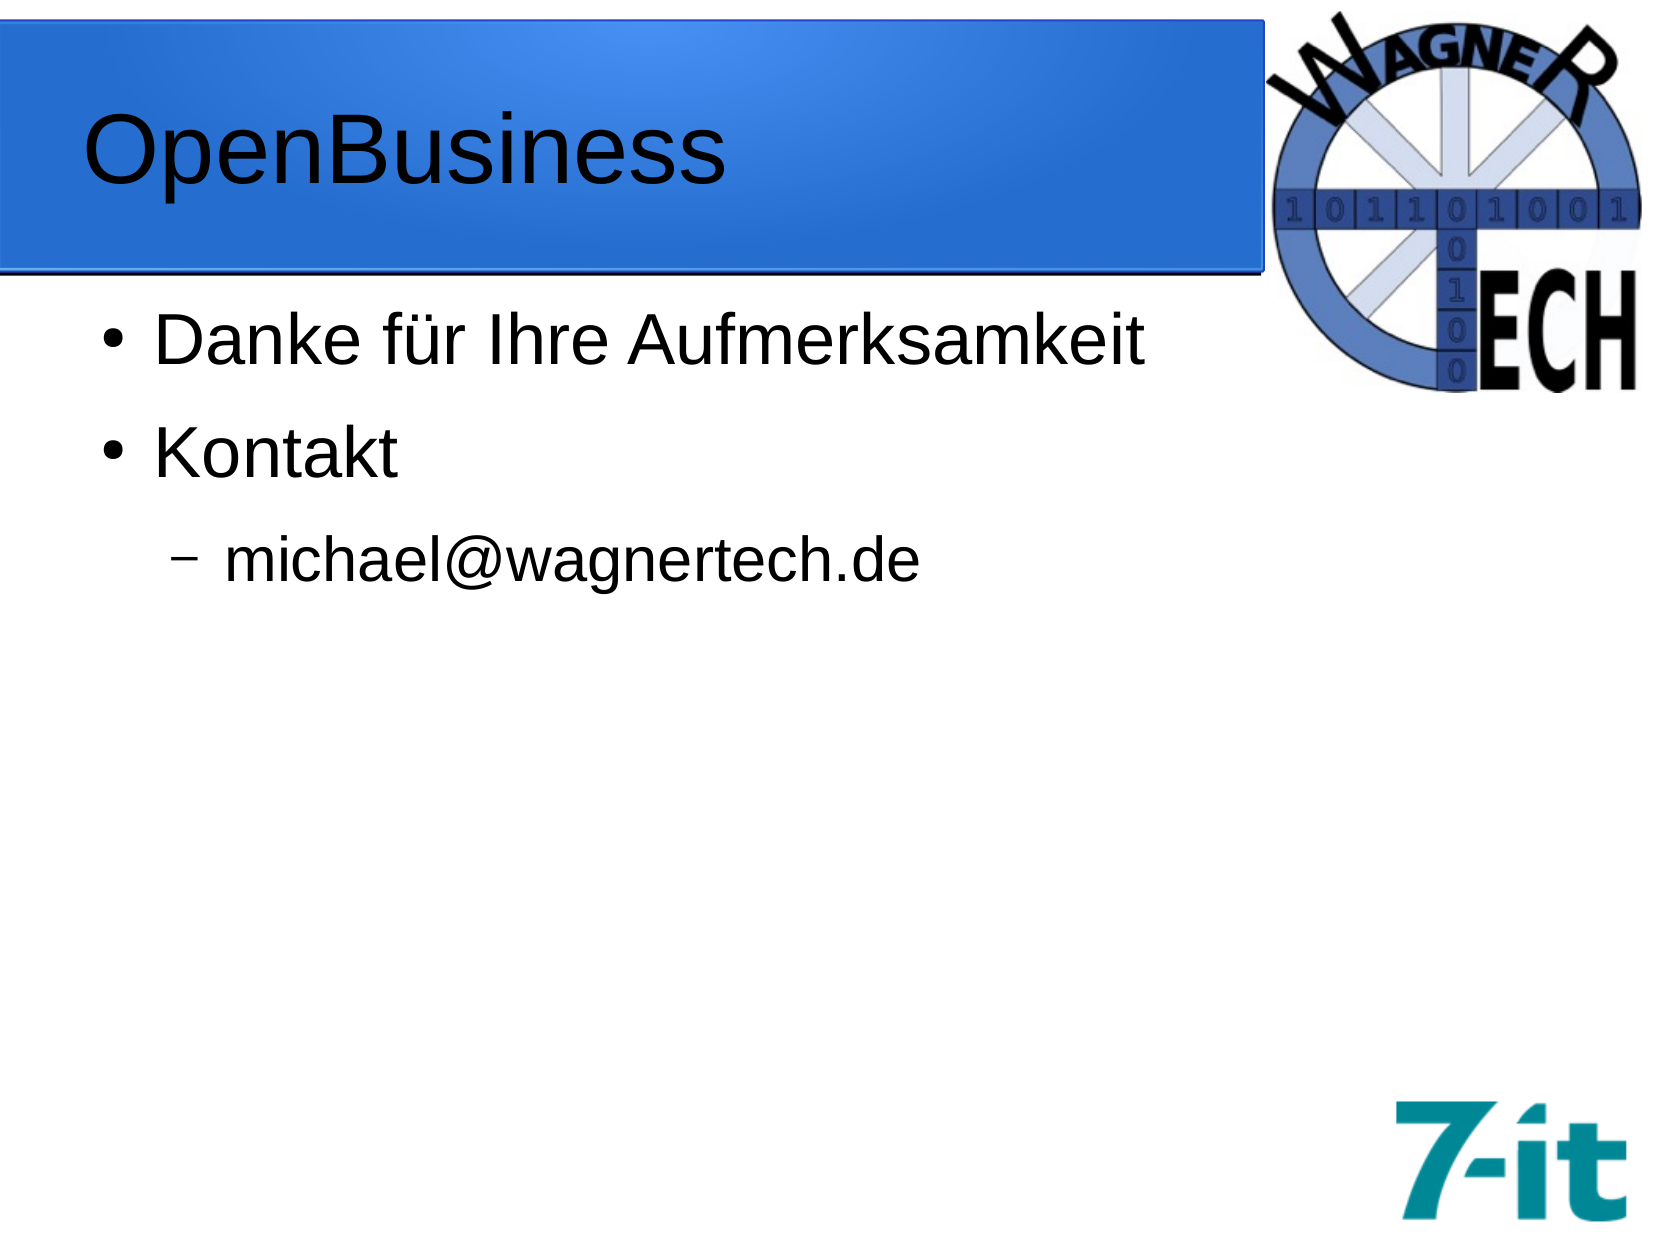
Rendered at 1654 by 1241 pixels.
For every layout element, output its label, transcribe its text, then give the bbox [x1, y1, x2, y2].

list Danke für Ihre Aufmerksamkeit Kontakt michael@wagnertech.de [82, 299, 1571, 1019]
picture [1370, 1086, 1639, 1228]
title OpenBusiness [82, 47, 1235, 252]
picture [1266, 11, 1642, 393]
